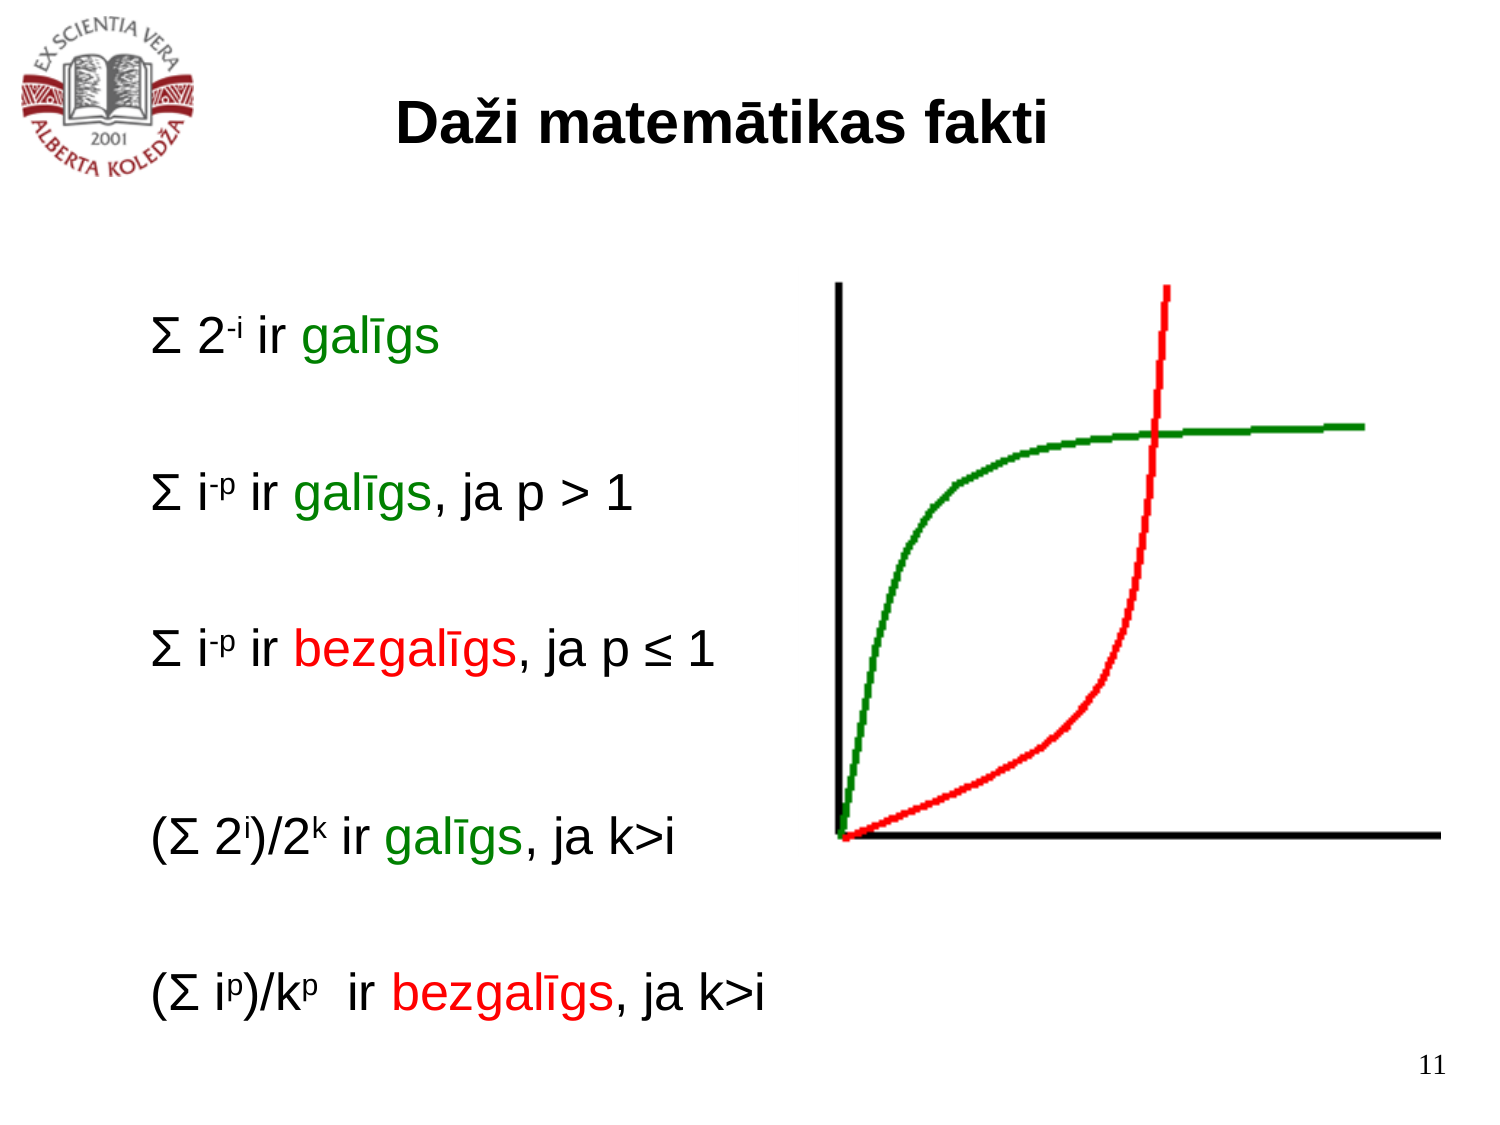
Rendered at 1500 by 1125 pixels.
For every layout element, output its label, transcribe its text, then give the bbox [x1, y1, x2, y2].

text_box <skaitlis> [1312, 1037, 1463, 1101]
title Daži matemātikas fakti [50, 62, 1374, 175]
picture [21, 16, 194, 177]
picture [797, 266, 1441, 857]
list Σ 2-i ir galīgs Σ i-p ir galīgs, ja p > 1 Σ i-p ir bezgalīgs, ja p ≤ 1 (Σ 2i)/2k ir galīgs, ja k>i (Σ ip)/kp ir bezgalīgs, ja k>i [74, 200, 1463, 1101]
